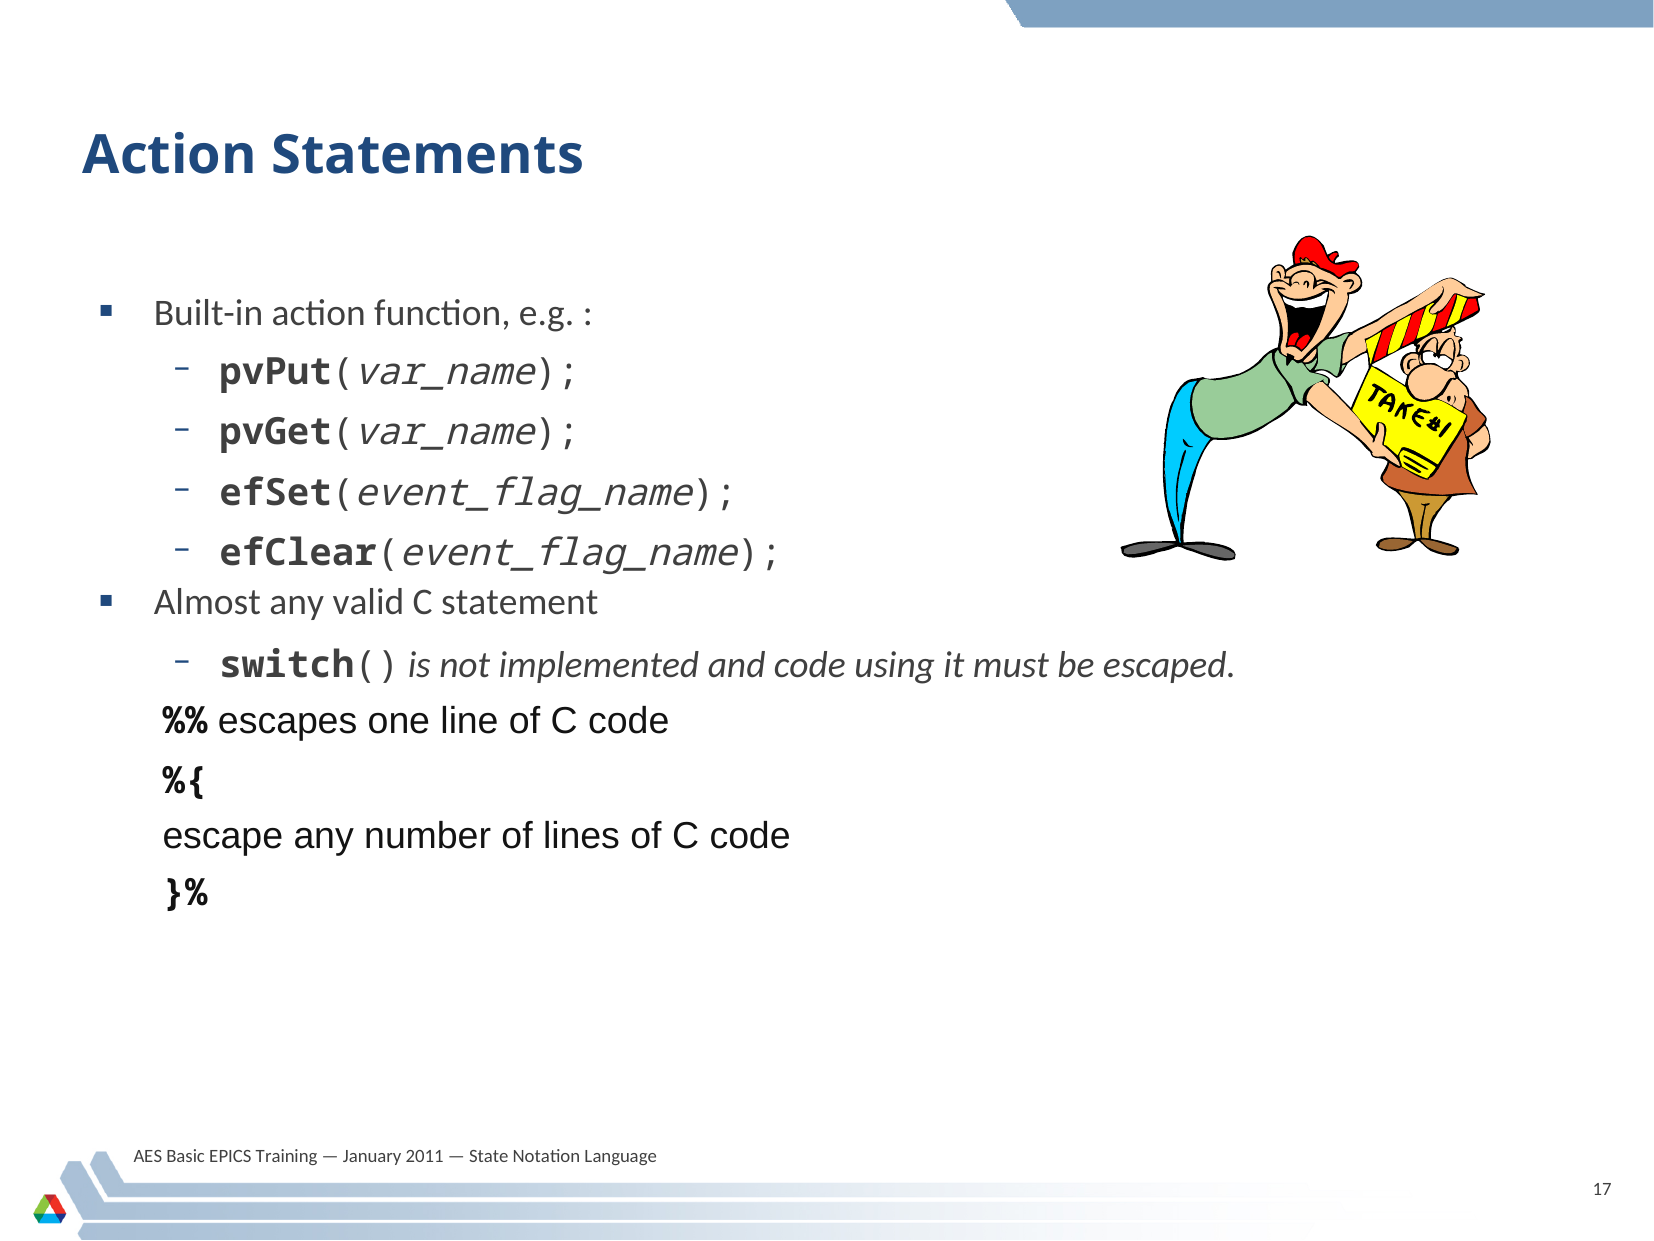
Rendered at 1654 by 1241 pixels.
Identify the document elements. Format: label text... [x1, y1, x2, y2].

picture [0, 0, 1654, 29]
title Action Statements [82, 49, 1571, 257]
picture [0, 1143, 1654, 1240]
picture [1116, 220, 1498, 562]
list Built-in action function, e.g. : pvPut(var_name); pvGet(var_name); efSet(event_flag_name); efClear(event_flag_name); Almost any valid C statement switch() is not implemented and code using it must be escaped. %% escapes one line of C code %{ escape any number of lines of C code }% [82, 289, 1571, 1124]
